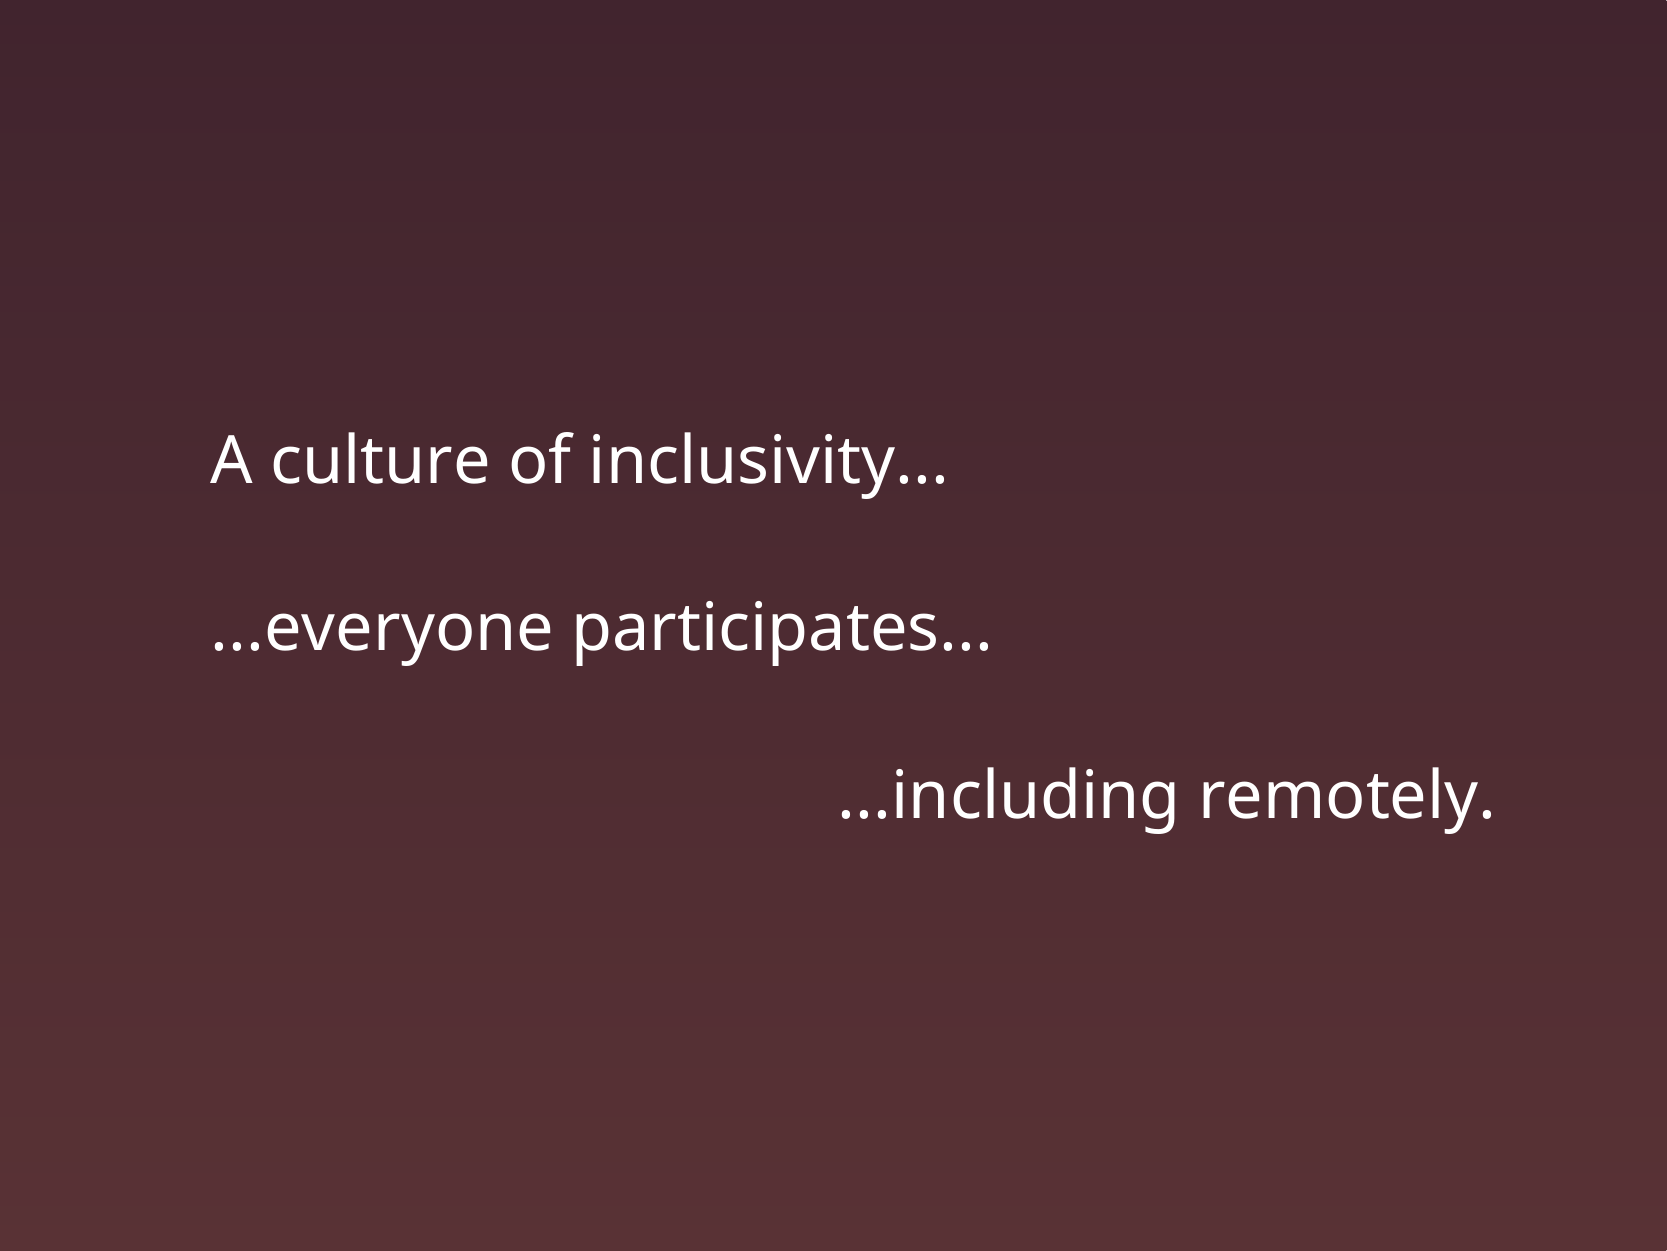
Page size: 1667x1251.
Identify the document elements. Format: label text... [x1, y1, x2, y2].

list A culture of inclusivity... ...everyone participates... ...including remotely. [162, 162, 1505, 1088]
